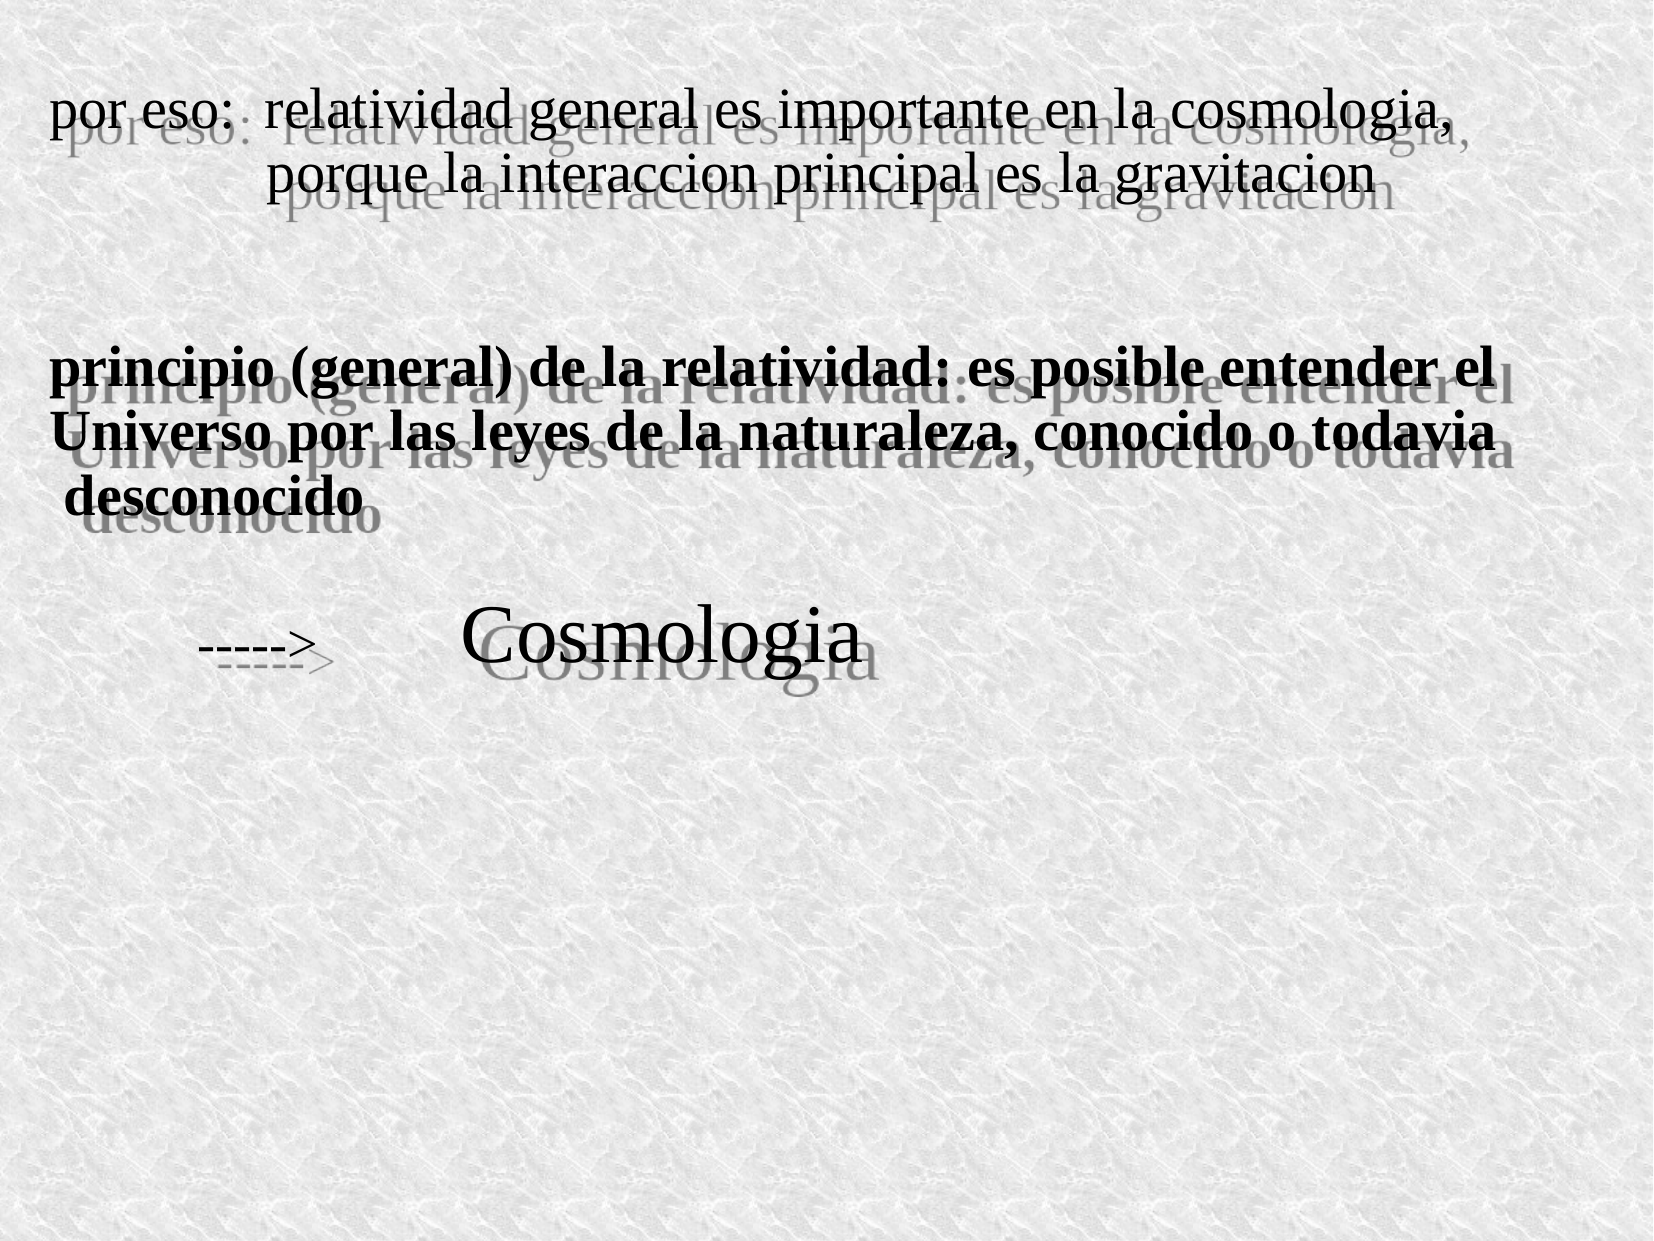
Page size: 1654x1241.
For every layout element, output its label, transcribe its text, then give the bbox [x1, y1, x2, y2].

text_box por eso: relatividad general es importante en la cosmologia, porque la interaccion principal es la gravitacion principio (general) de la relatividad: es posible entender el Universo por las leyes de la naturaleza, conocido o todavia desconocido -----> Cosmologia [34, 68, 1527, 760]
picture [0, 0, 1654, 1241]
